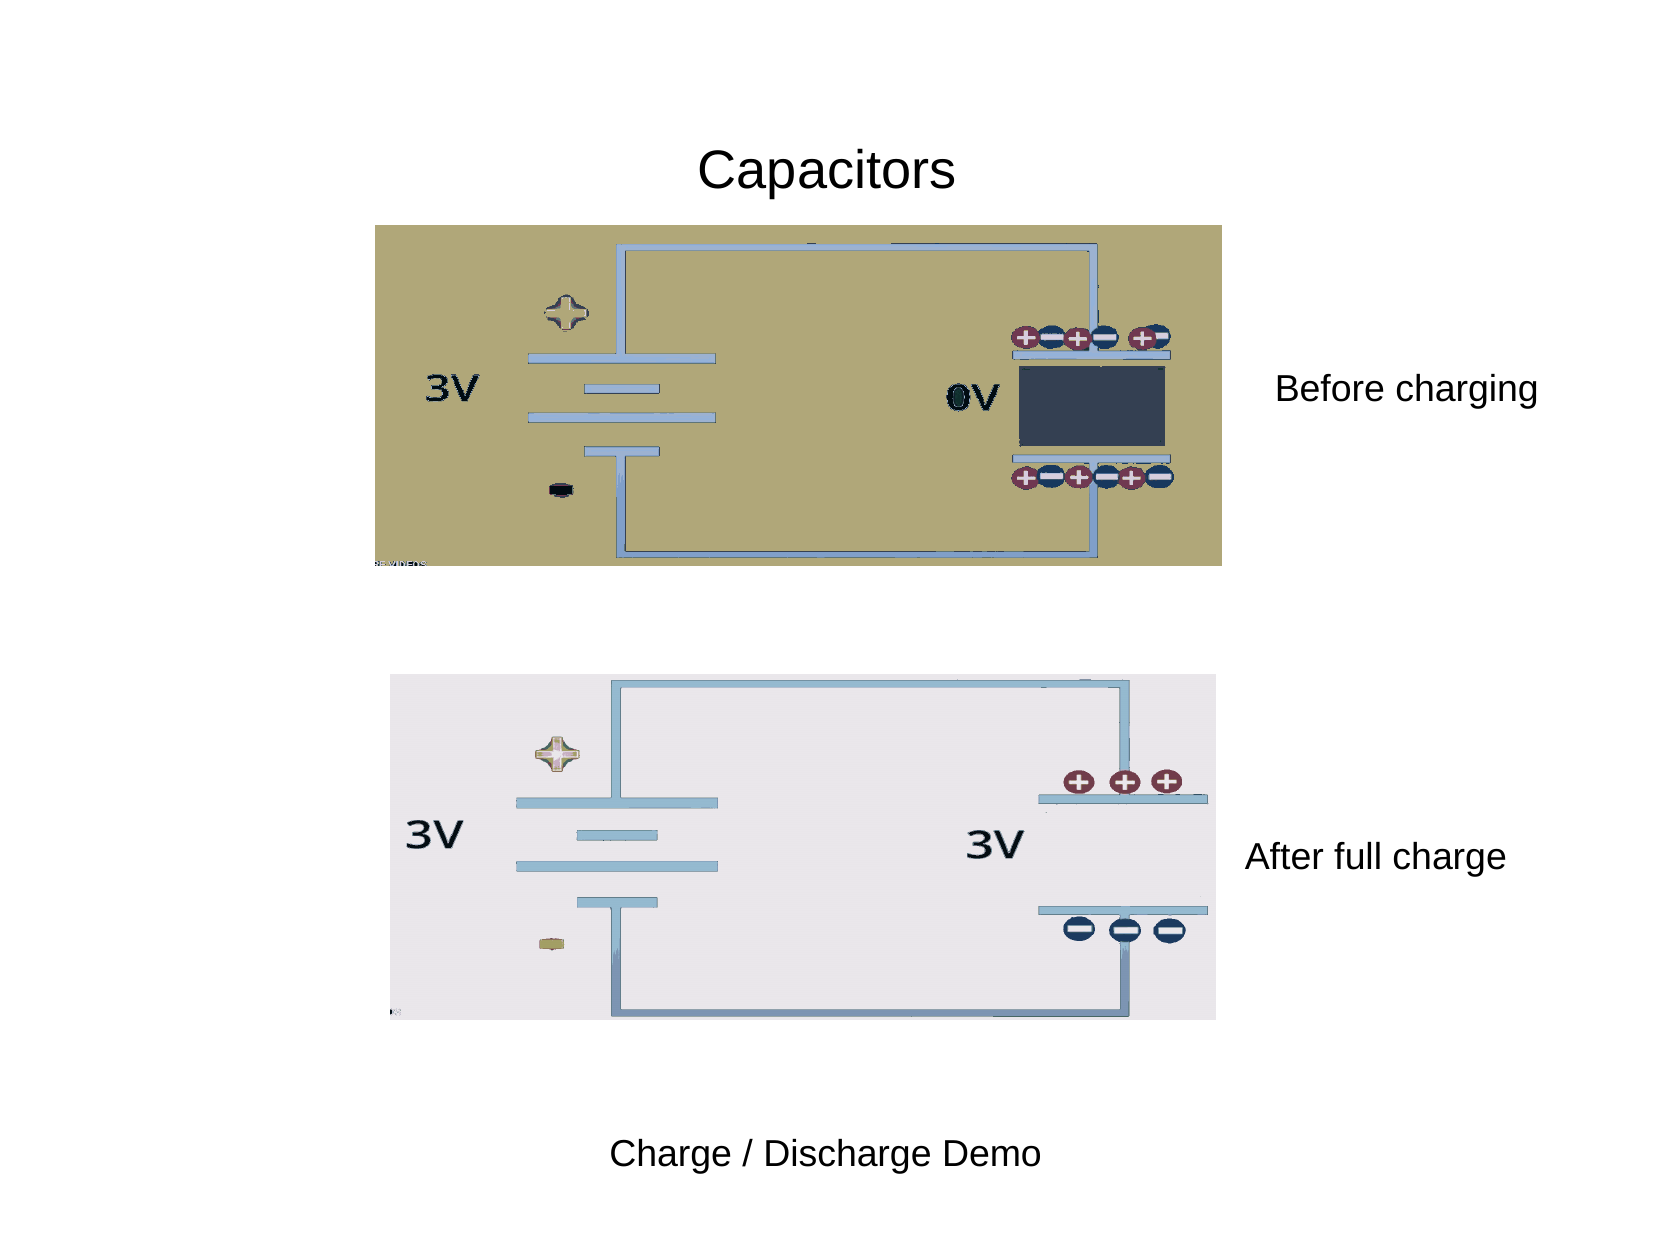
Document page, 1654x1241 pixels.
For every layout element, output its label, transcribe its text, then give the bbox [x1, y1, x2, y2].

picture [375, 225, 1222, 566]
text_box After full charge [1230, 828, 1522, 886]
text_box Before charging [1260, 360, 1584, 417]
title Capacitors [121, 114, 1534, 226]
text_box Charge / Discharge Demo [594, 1125, 1066, 1182]
picture [390, 674, 1216, 1021]
